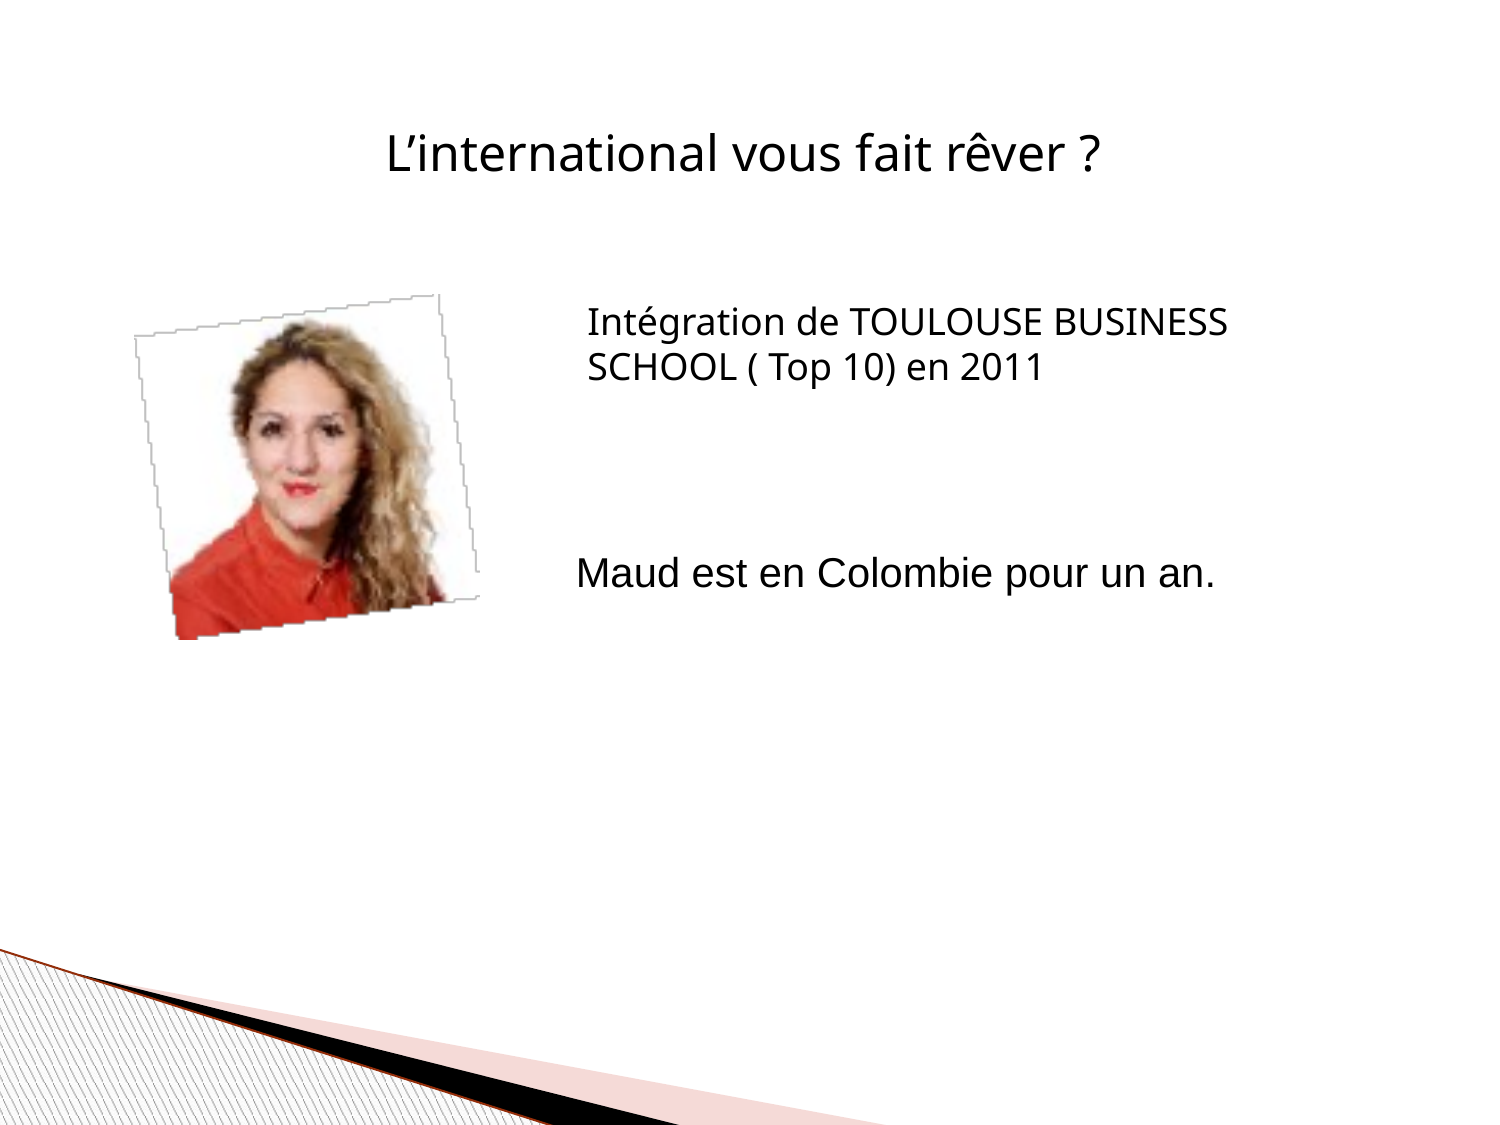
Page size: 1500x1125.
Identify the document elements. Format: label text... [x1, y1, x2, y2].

text_box Intégration de TOULOUSE BUSINESS SCHOOL ( Top 10) en 2011 [572, 290, 1365, 396]
picture [0, 952, 543, 1125]
picture [134, 294, 480, 640]
text_box L’international vous fait rêver ? [171, 113, 1329, 189]
text_box Maud est en Colombie pour un an. [561, 538, 1294, 604]
